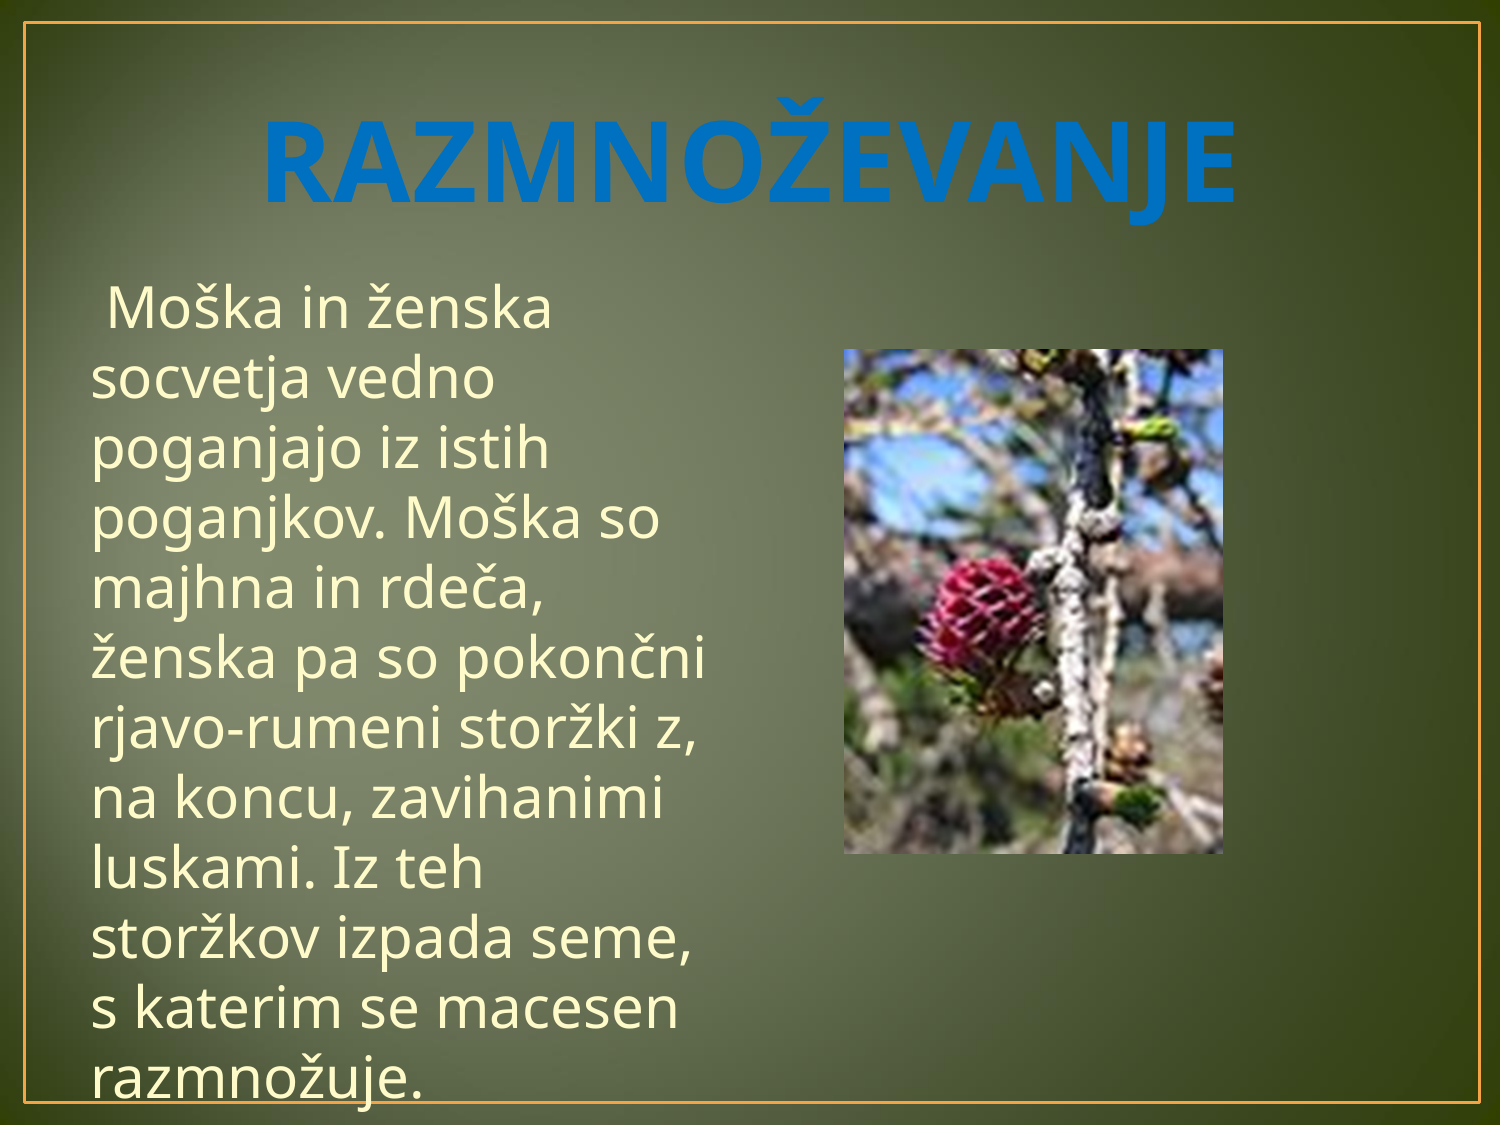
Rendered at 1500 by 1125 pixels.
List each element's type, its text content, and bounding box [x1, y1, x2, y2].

picture [0, 0, 1500, 1125]
list Moška in ženska socvetja vedno poganjajo iz istih poganjkov. Moška so majhna in rdeča, ženska pa so pokončni rjavo-rumeni storžki z, na koncu, zavihanimi luskami. Iz teh storžkov izpada seme, s katerim se macesen razmnožuje. [75, 262, 738, 1005]
title RAZMNOŽEVANJE [75, 45, 1425, 233]
